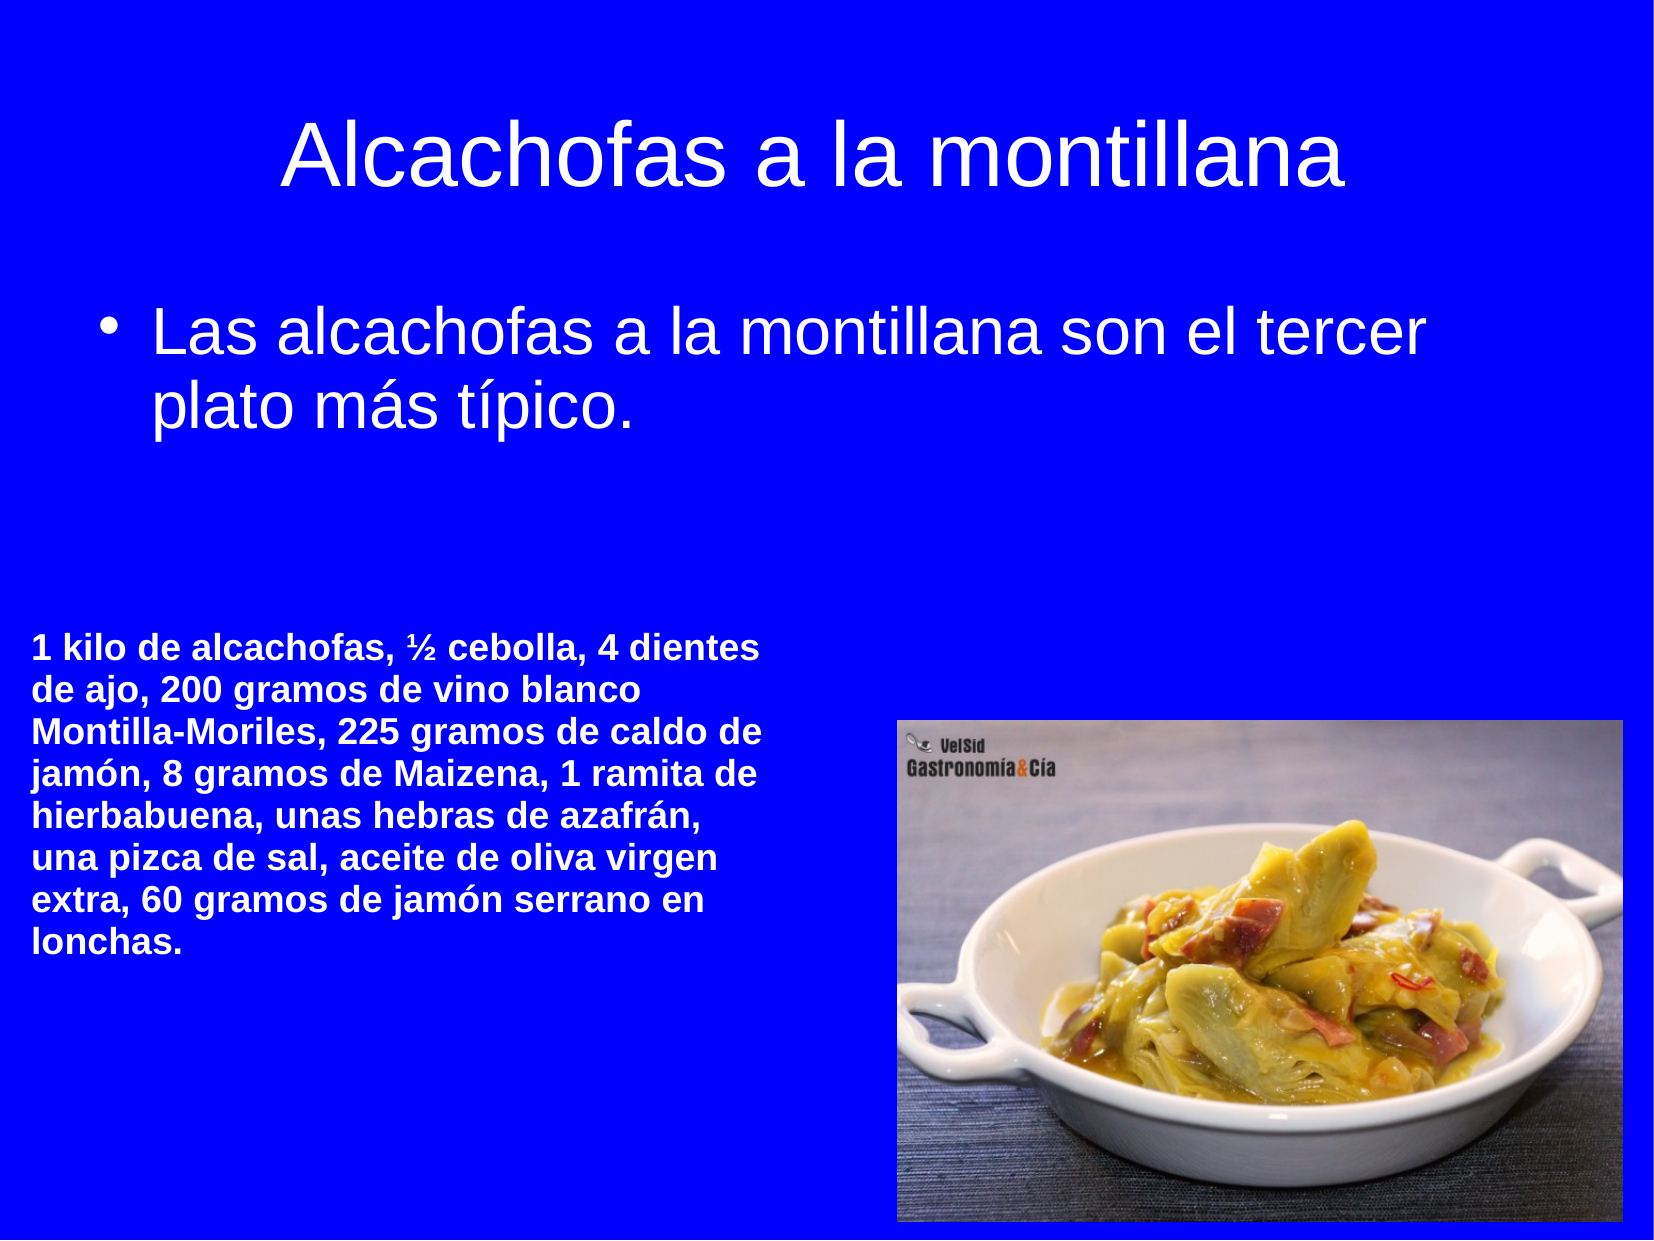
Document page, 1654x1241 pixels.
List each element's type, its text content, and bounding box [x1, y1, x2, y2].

list Las alcachofas a la montillana son el tercer plato más típico. [80, 290, 1569, 1010]
title Alcachofas a la montillana [82, 49, 1571, 257]
picture [897, 720, 1623, 1222]
text_box 1 kilo de alcachofas, ½ cebolla, 4 dientes de ajo, 200 gramos de vino blanco Montilla-Moriles, 225 gramos de caldo de jamón, 8 gramos de Maizena, 1 ramita de hierbabuena, unas hebras de azafrán, una pizca de sal, aceite de oliva virgen extra, 60 gramos de jamón serrano en lonchas. [16, 619, 792, 1134]
